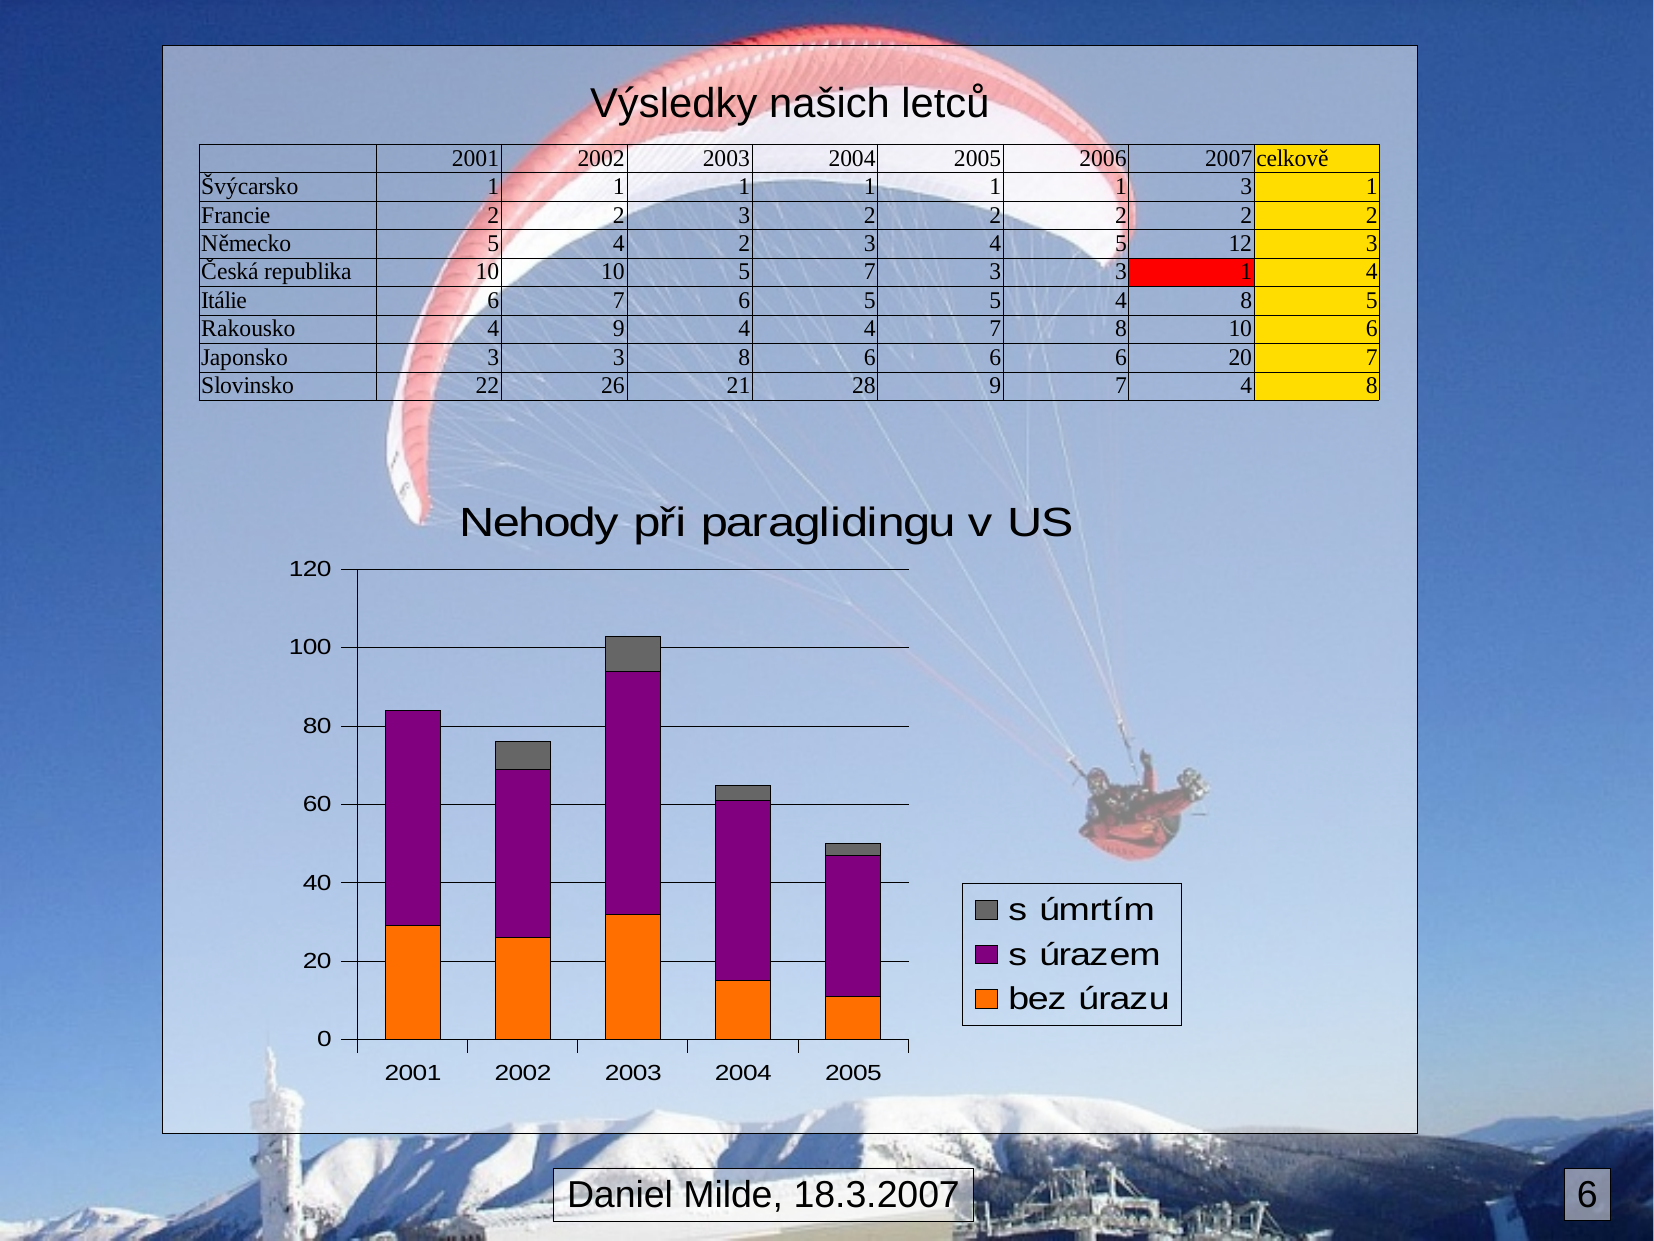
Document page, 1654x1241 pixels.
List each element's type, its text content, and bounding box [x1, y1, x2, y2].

chart [269, 476, 1248, 1098]
picture [0, 0, 1654, 1241]
text_box Daniel Milde, 18.3.2007 [553, 1168, 974, 1222]
text_box 6 [1564, 1168, 1611, 1221]
chart [197, 142, 1382, 403]
text_box Výsledky našich letců [162, 45, 1418, 1134]
